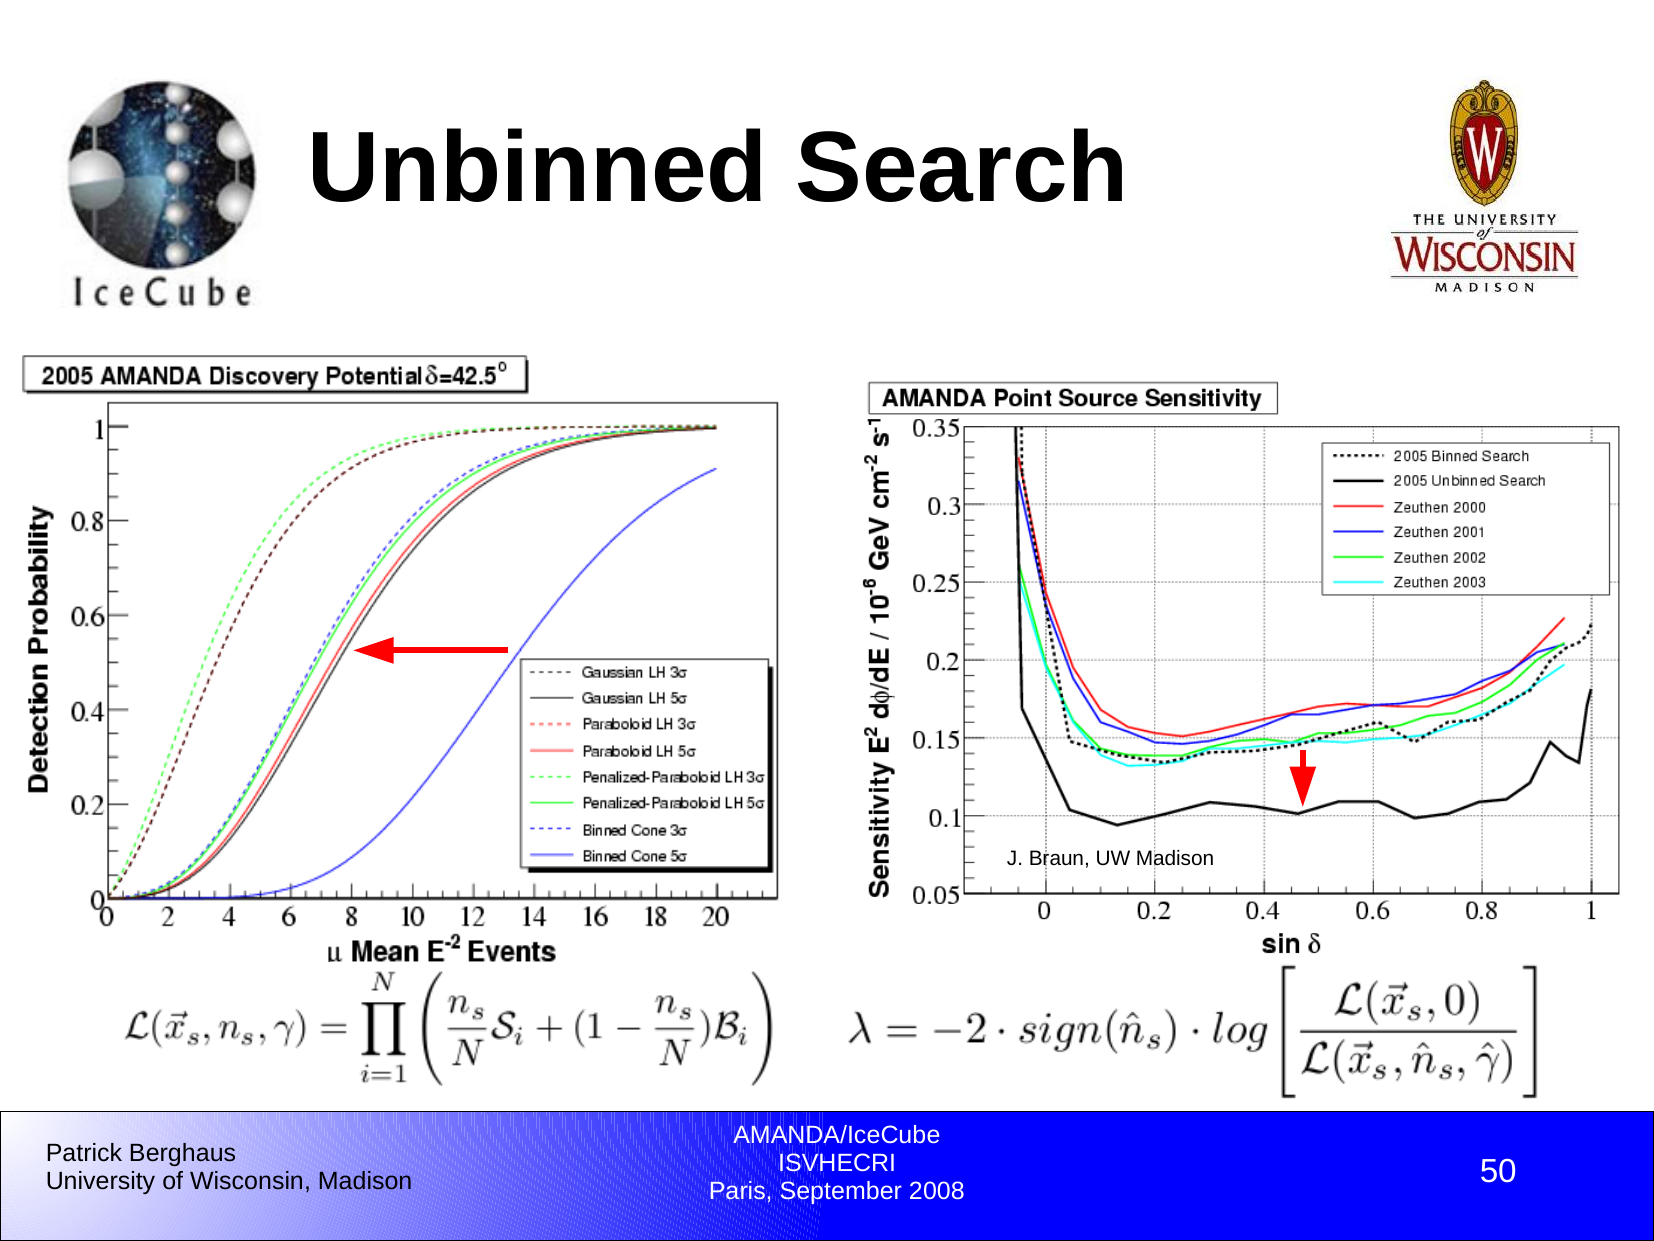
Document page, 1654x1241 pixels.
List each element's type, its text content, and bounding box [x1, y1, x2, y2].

text_box J. Braun, UW Madison [992, 839, 1229, 886]
text_box Unbinned Search [292, 103, 1145, 270]
picture [60, 78, 263, 308]
picture [15, 76, 1654, 1103]
